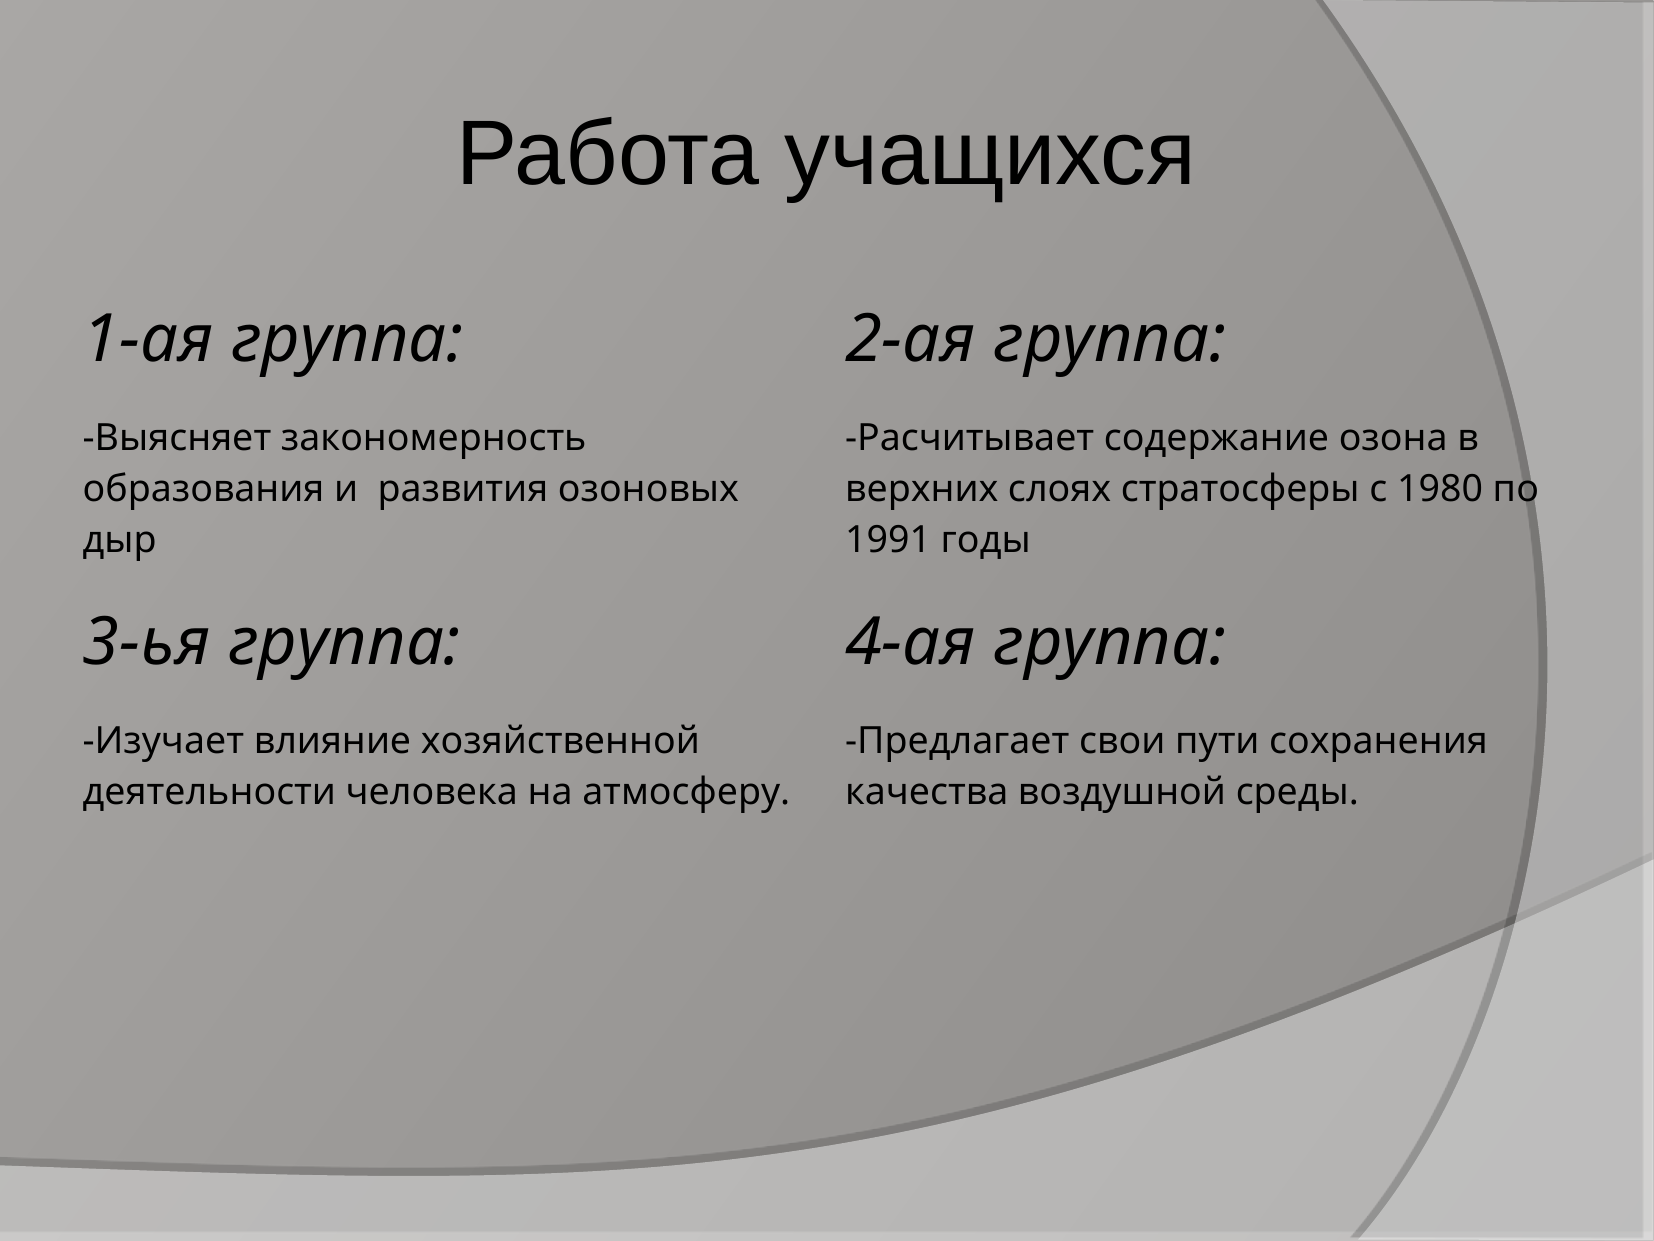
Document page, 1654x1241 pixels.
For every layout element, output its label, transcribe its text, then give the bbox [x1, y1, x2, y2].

list 1-ая группа: -Выясняет закономерность образования и развития озоновых дыр 3-ья группа: -Изучает влияние хозяйственной деятельности человека на атмосферу. [82, 290, 809, 1109]
title Работа учащихся [82, 49, 1571, 257]
list 2-ая группа: -Расчитывает содержание озона в верхних слоях стратосферы с 1980 по 1991 годы 4-ая группа: -Предлагает свои пути сохранения качества воздушной среды. [845, 290, 1572, 1109]
